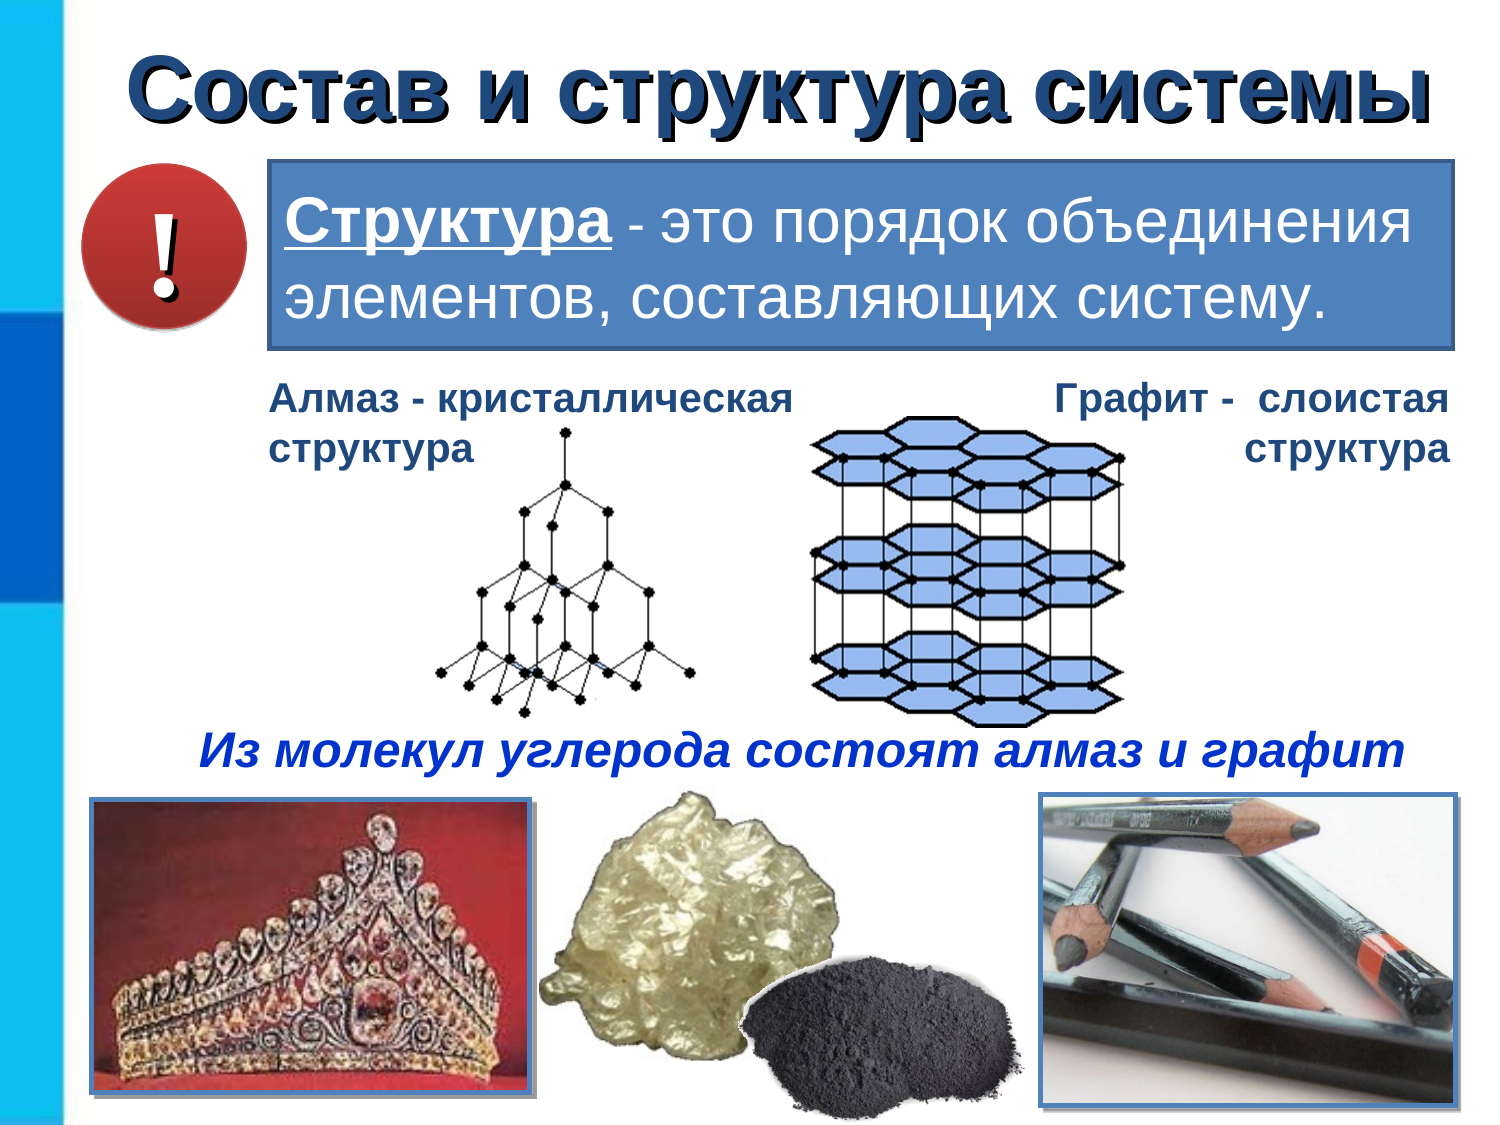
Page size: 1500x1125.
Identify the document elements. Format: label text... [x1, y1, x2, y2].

title Состав и структура системы [105, 30, 1454, 135]
text_box Алмаз - кристаллическая структура [253, 363, 821, 479]
text_box Из молекул углерода состоят алмаз и графит [128, 709, 1477, 785]
picture [0, 0, 1500, 1125]
text_box Структура - это порядок объединения элементов, составляющих систему. [269, 160, 1454, 349]
text_box Графит - слоистая структура [878, 363, 1465, 479]
text_box ! [82, 164, 247, 329]
